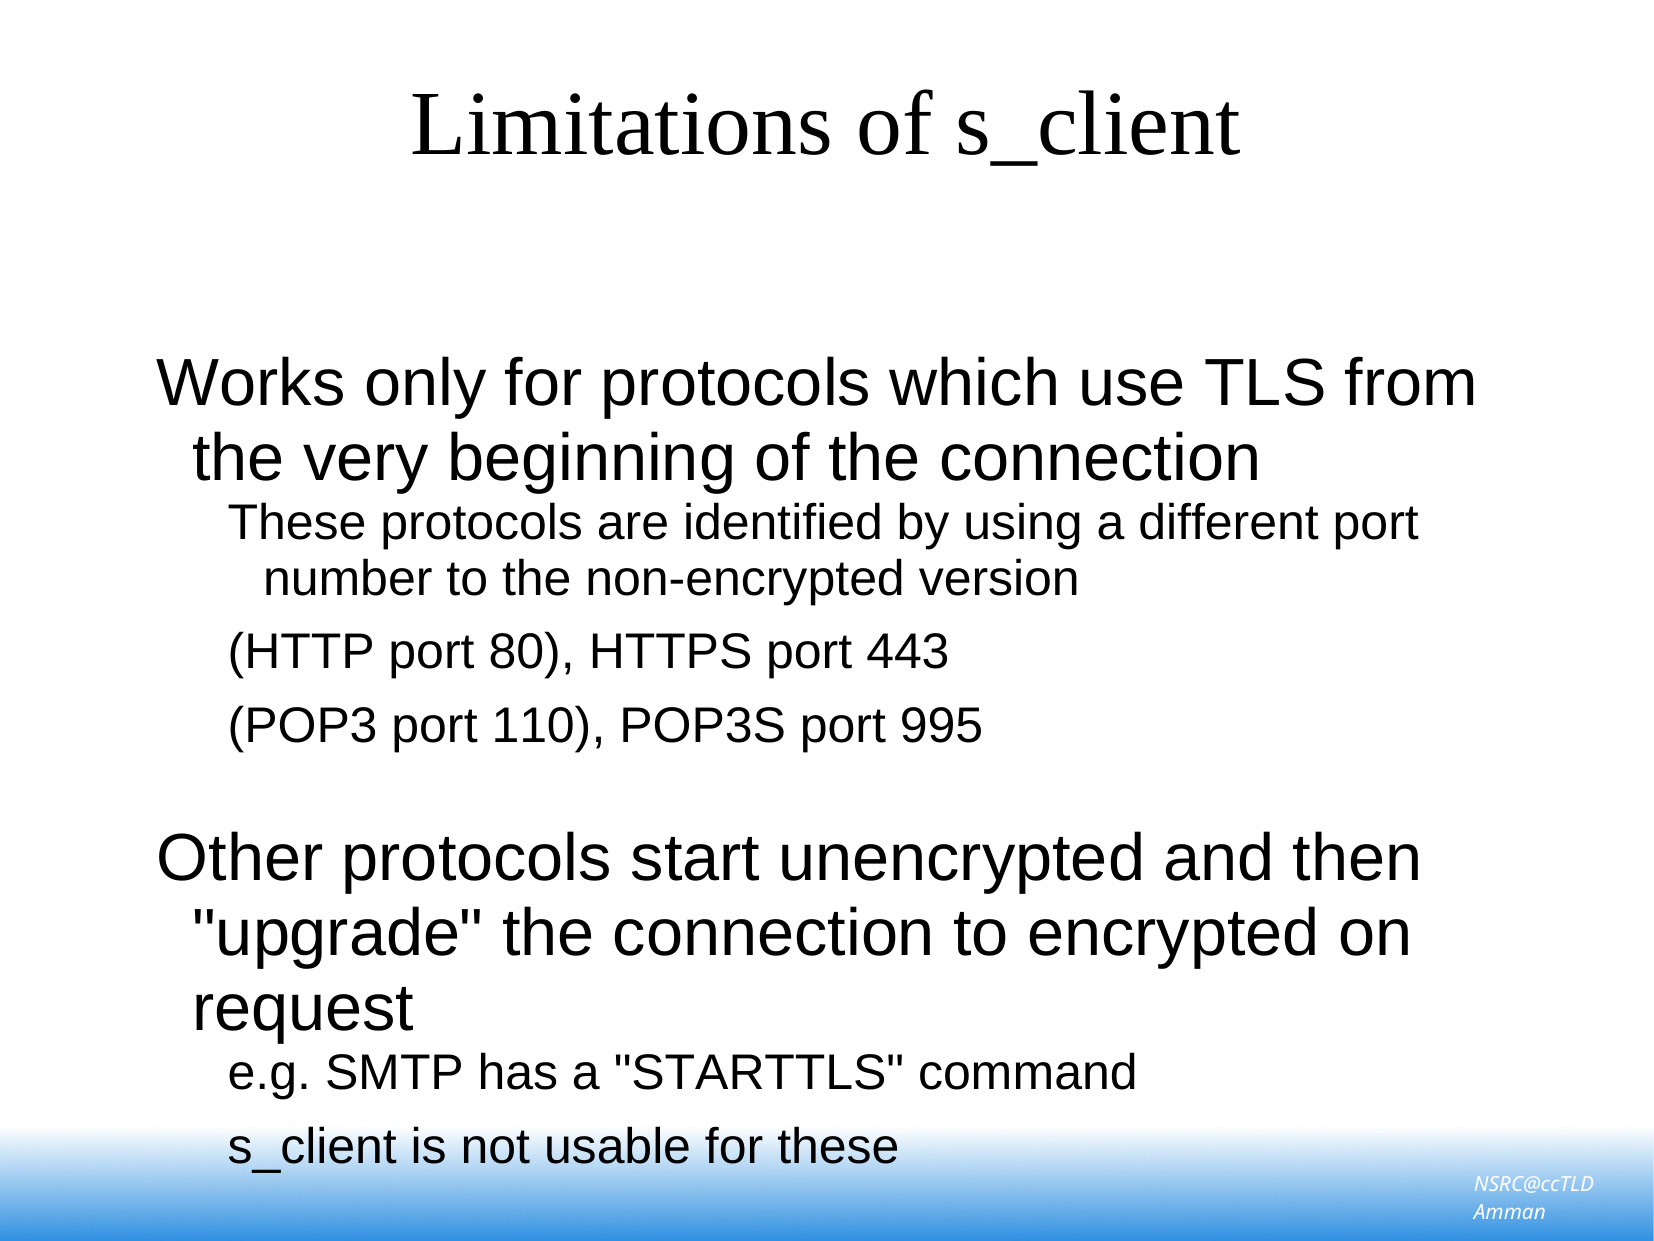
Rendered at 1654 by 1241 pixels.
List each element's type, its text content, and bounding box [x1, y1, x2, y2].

picture [0, 1124, 1654, 1241]
title Limitations of s_client [17, 73, 1636, 175]
list Works only for protocols which use TLS from the very beginning of the connection These protocols are identified by using a different port number to the non-encrypted version (HTTP port 80), HTTPS port 443 (POP3 port 110), POP3S port 995 Other protocols start unencrypted and then "upgrade" the connection to encrypted on request e.g. SMTP has a "STARTTLS" command s_client is not usable for these [17, 258, 1636, 1219]
